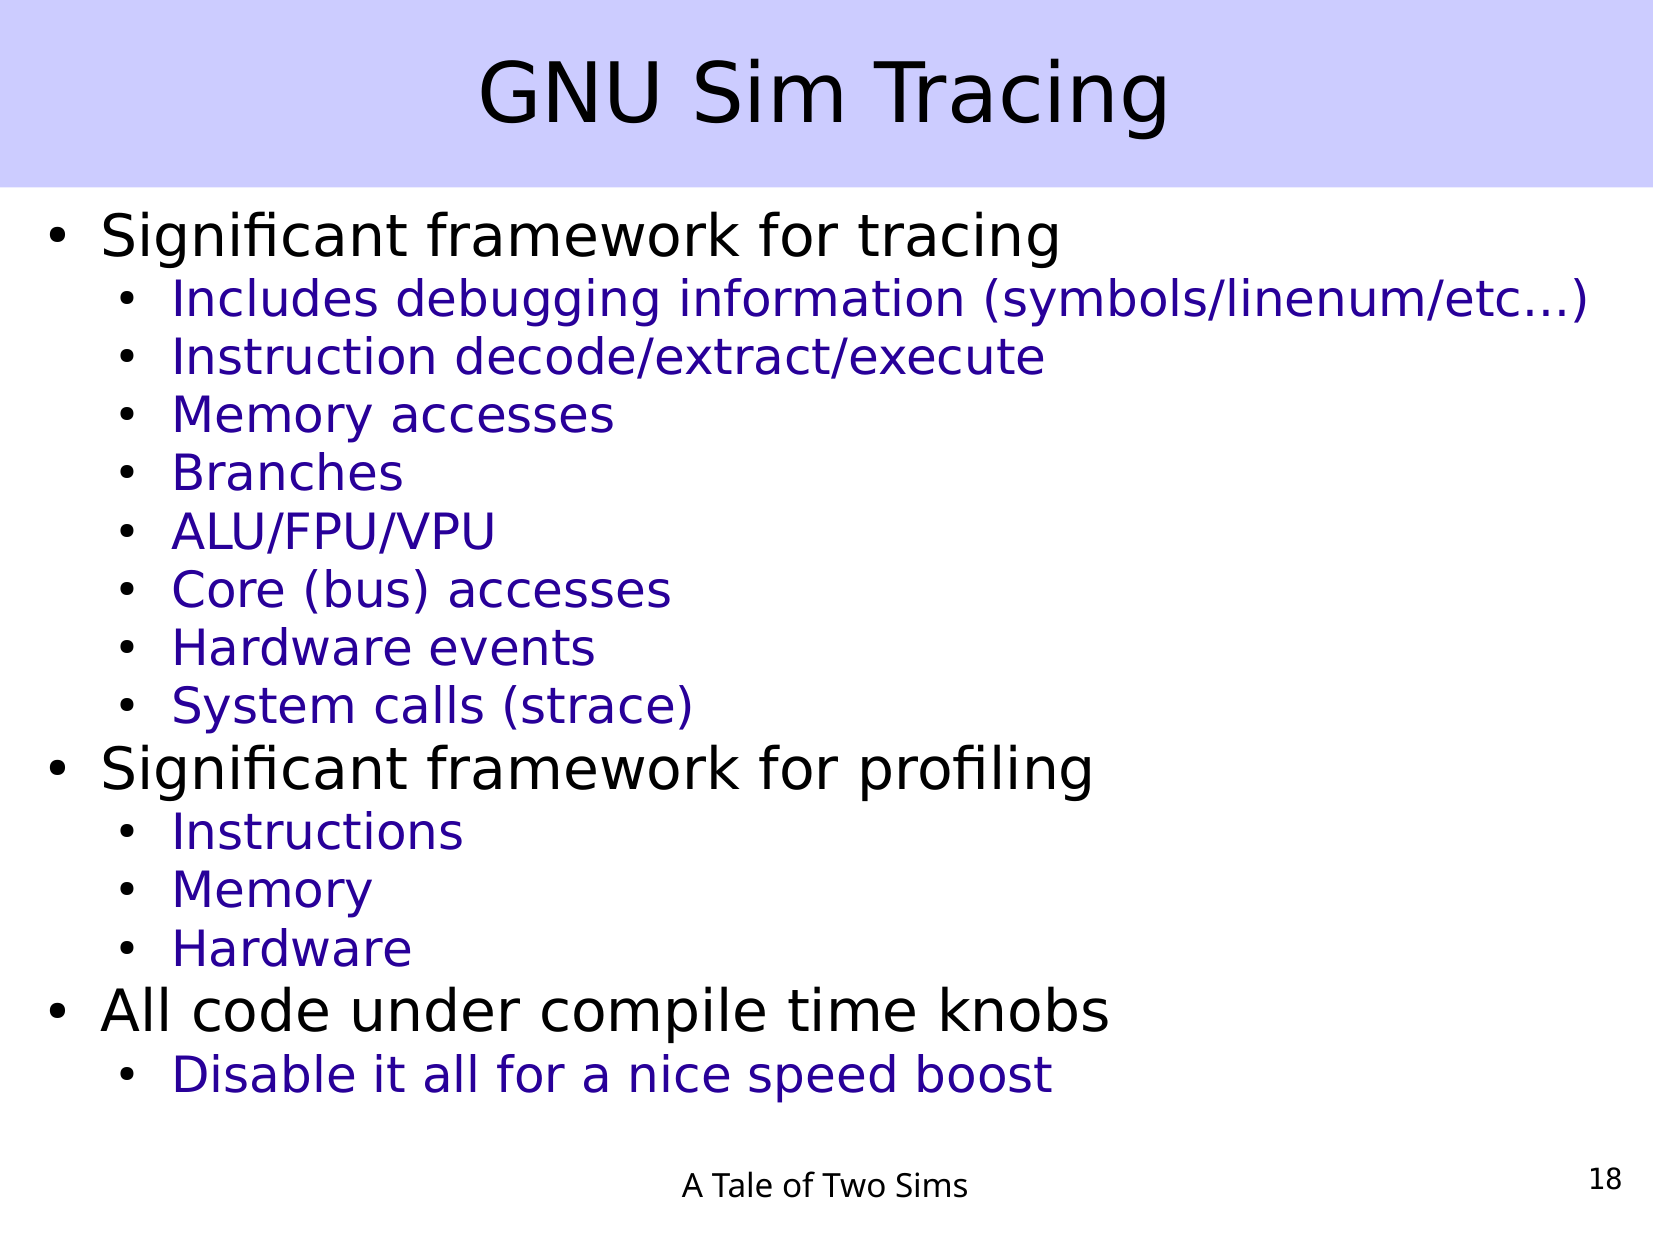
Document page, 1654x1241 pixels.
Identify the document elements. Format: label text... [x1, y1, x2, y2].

list Significant framework for tracing Includes debugging information (symbols/linenum/etc...) Instruction decode/extract/execute Memory accesses Branches ALU/FPU/VPU Core (bus) accesses Hardware events System calls (strace) Significant framework for profiling Instructions Memory Hardware All code under compile time knobs Disable it all for a nice speed boost [29, 201, 1620, 1151]
title GNU Sim Tracing [0, 0, 1651, 188]
